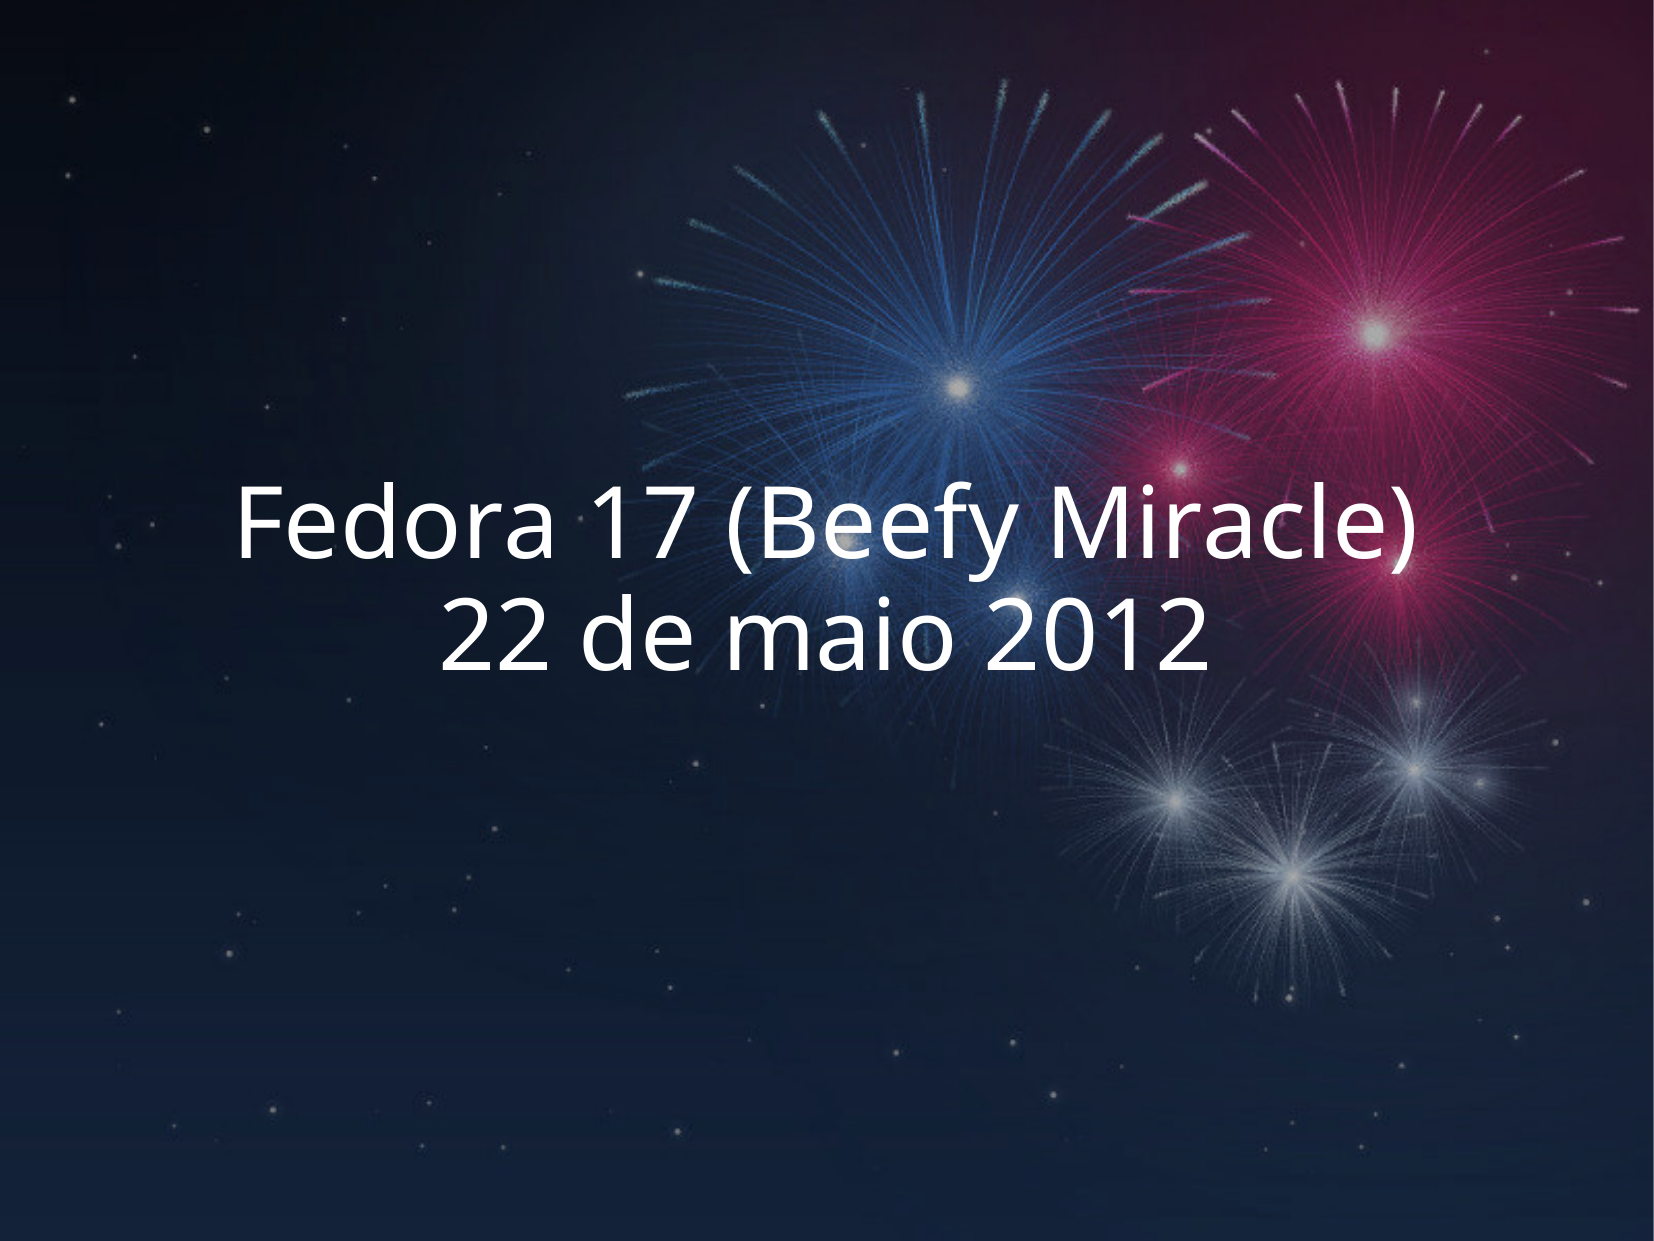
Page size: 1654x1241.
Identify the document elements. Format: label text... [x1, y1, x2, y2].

picture [0, 0, 1654, 1241]
subtitle Fedora 17 (Beefy Miracle) 22 de maio 2012 [82, 49, 1570, 1114]
